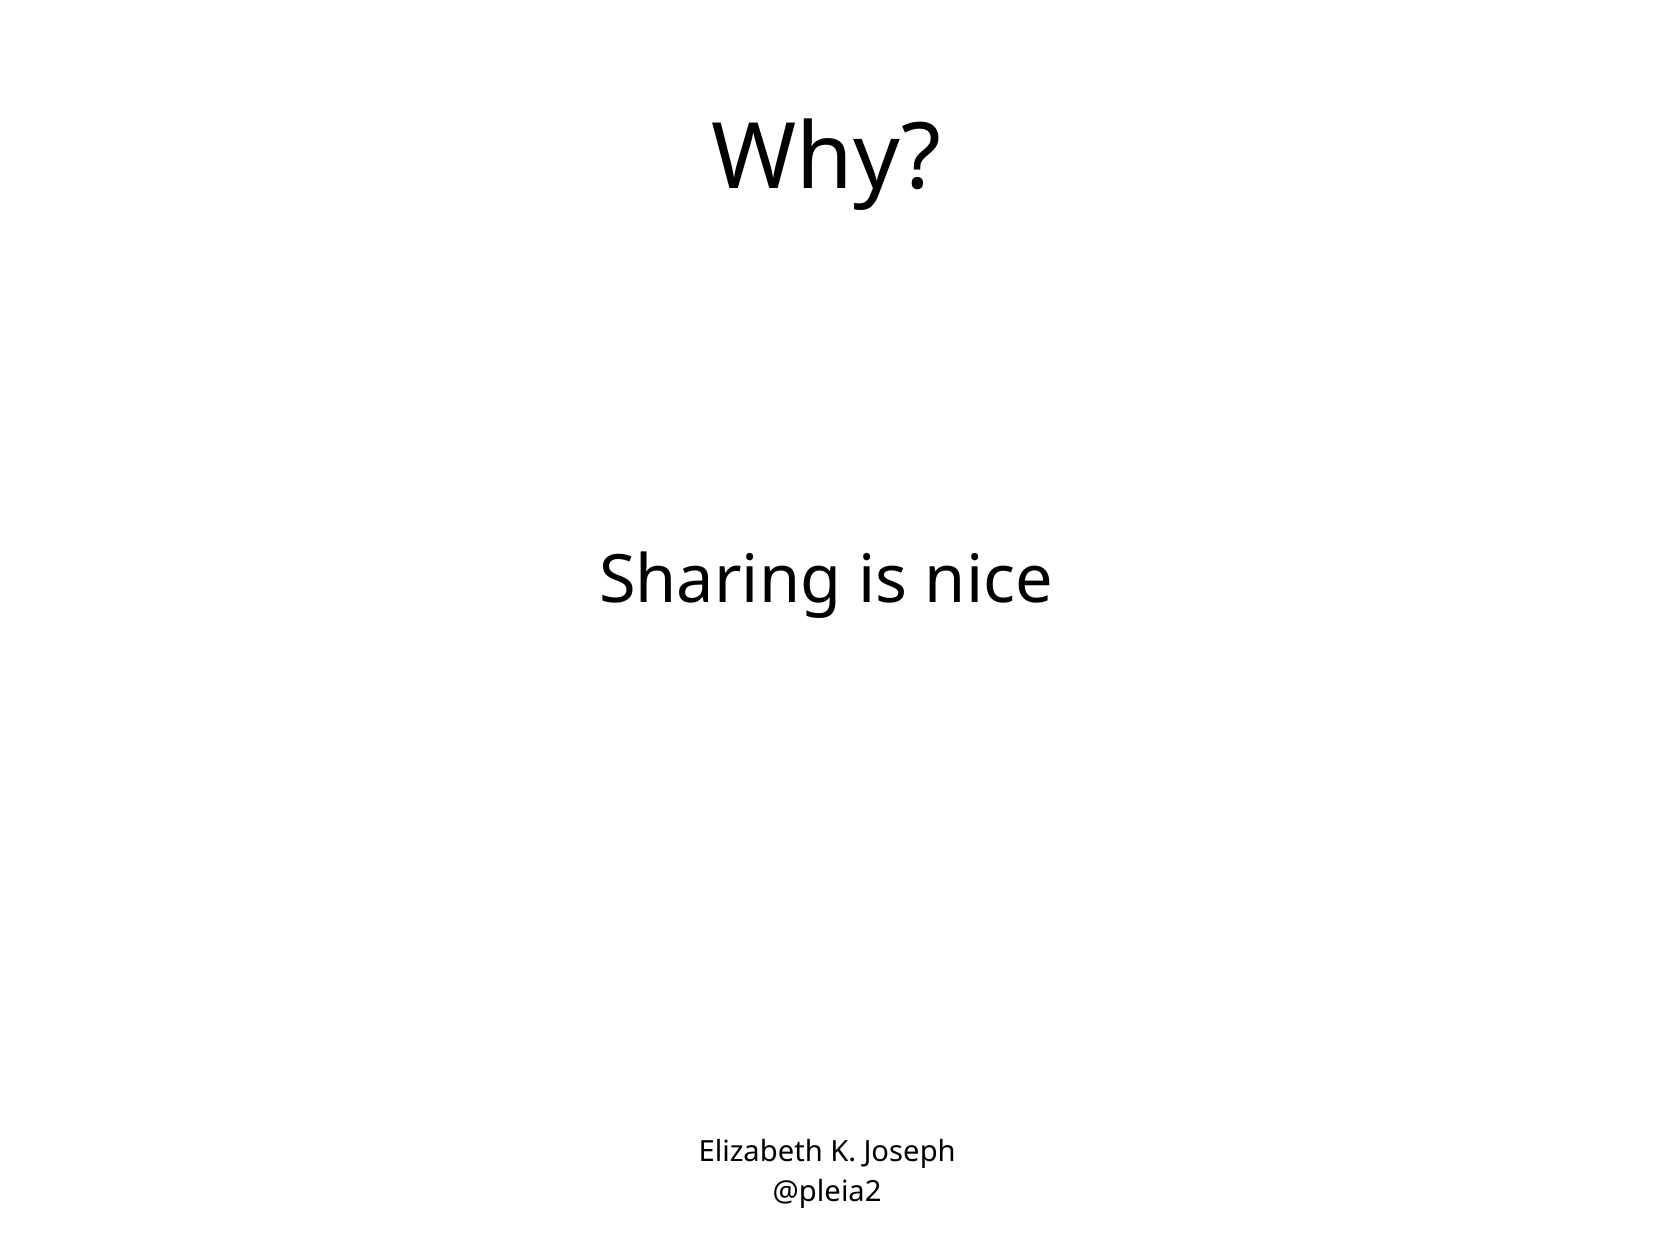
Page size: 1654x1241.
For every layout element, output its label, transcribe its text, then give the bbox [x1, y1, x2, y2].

list Sharing is nice [82, 290, 1571, 1010]
title Why? [82, 49, 1571, 257]
